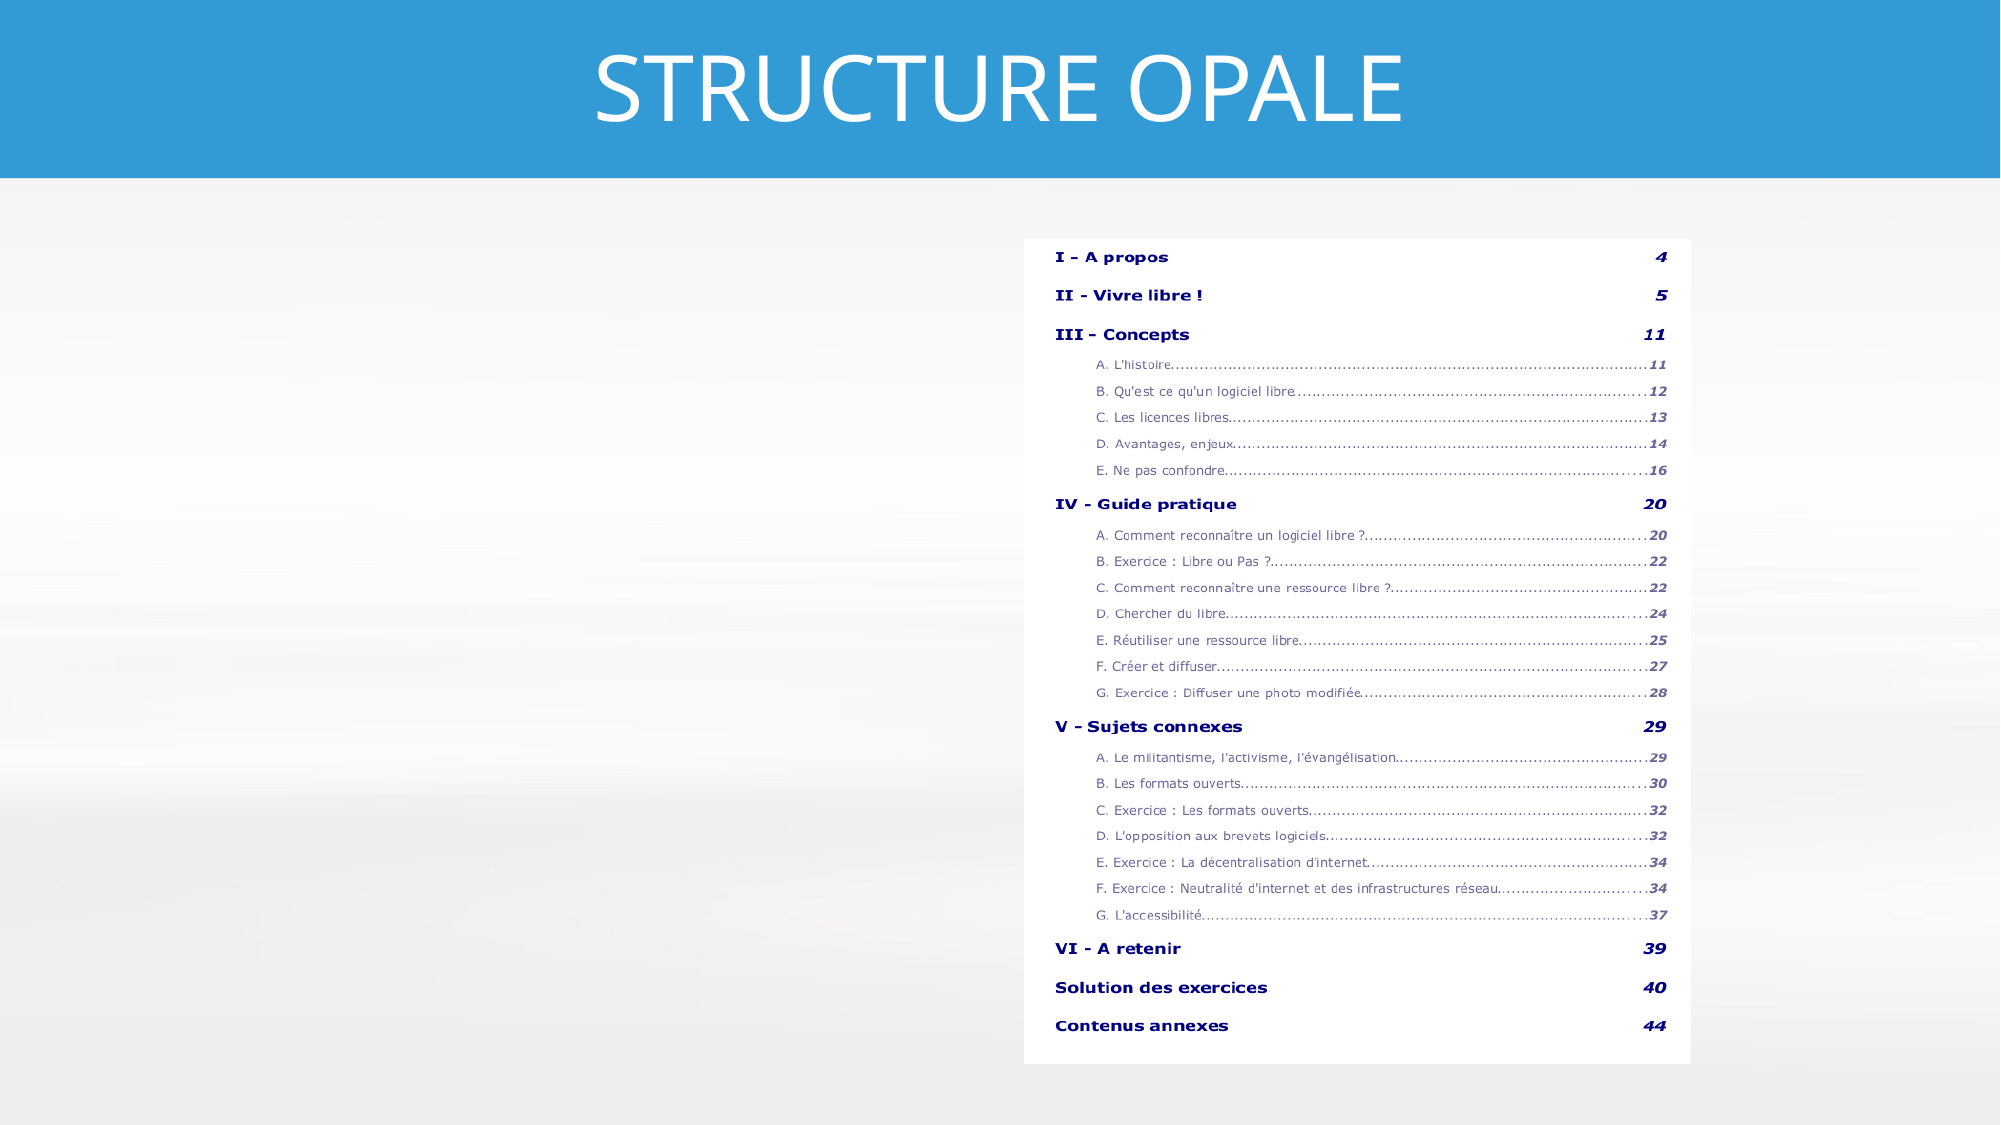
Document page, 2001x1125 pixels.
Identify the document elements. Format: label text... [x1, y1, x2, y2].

picture [1024, 239, 1691, 1064]
text_box Structure Opale [0, 0, 2000, 173]
